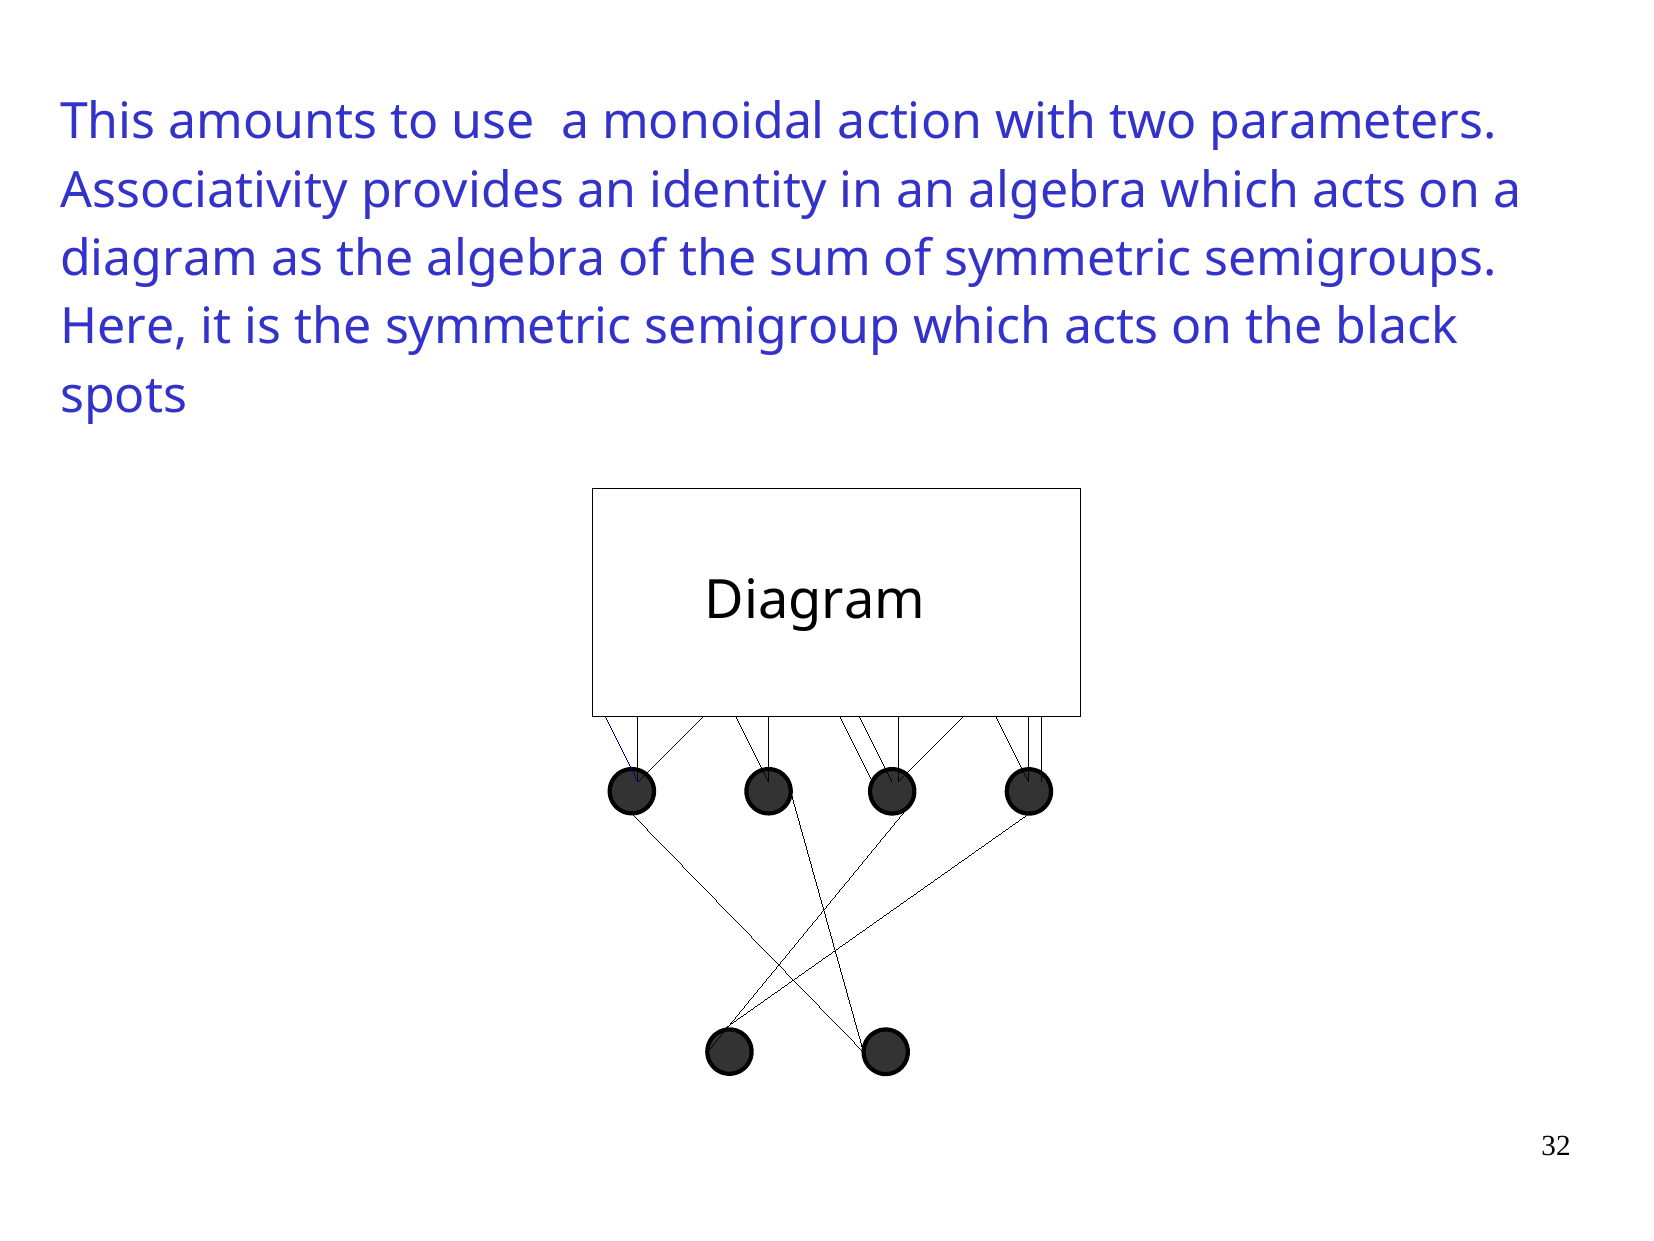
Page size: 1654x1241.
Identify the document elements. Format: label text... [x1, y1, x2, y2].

text_box [1006, 769, 1052, 814]
text_box [707, 1029, 752, 1074]
text_box [609, 769, 655, 814]
text_box [746, 769, 791, 814]
text_box [870, 769, 915, 814]
text_box This amounts to use a monoidal action with two parameters. Associativity provides an identity in an algebra which acts on a diagram as the algebra of the sum of symmetric semigroups. Here, it is the symmetric semigroup which acts on the black spots [45, 78, 1595, 427]
text_box Diagram [690, 553, 978, 643]
text_box [863, 1029, 908, 1075]
